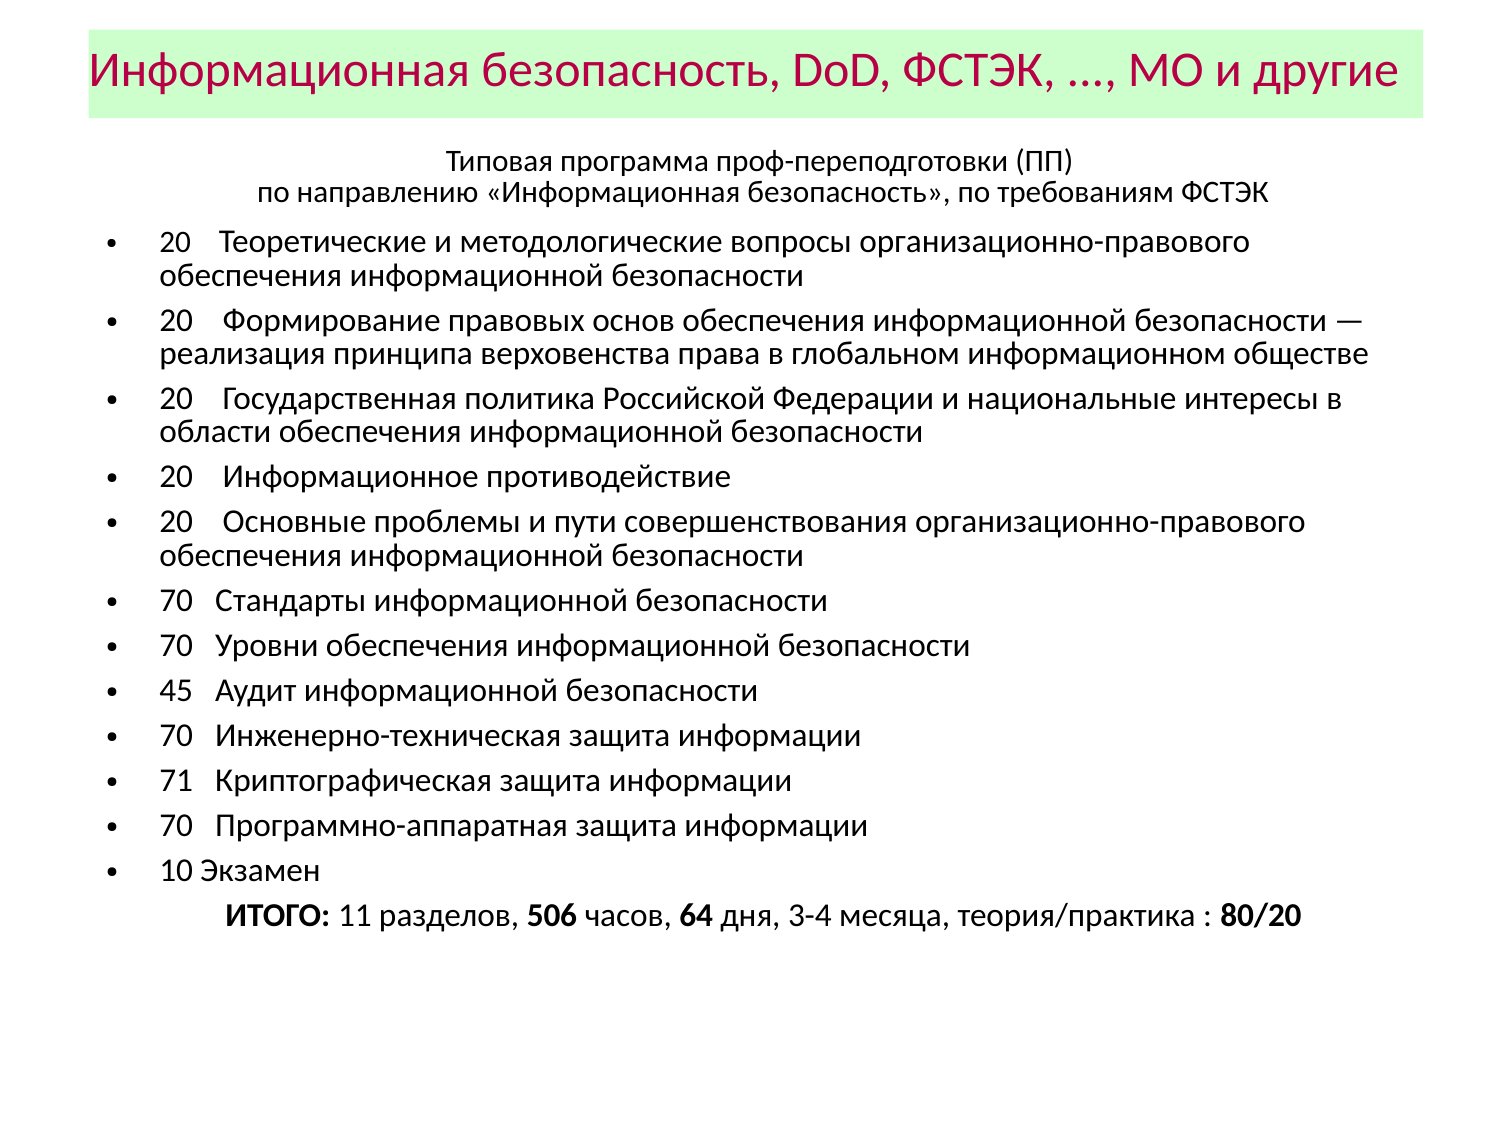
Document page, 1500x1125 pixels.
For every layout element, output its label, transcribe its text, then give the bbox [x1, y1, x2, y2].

list Типовая программа проф-переподготовки (ПП) по направлению «Информационная безопасность», по требованиям ФСТЭК 20 Теоретические и методологические вопросы организационно-правового обеспечения информационной безопасности 20 Формирование правовых основ обеспечения информационной безопасности — реализация принципа верховенства права в глобальном информационном обществе 20 Государственная политика Российской Федерации и национальные интересы в области обеспечения информационной безопасности 20 Информационное противодействие 20 Основные проблемы и пути совершенствования организационно-правового обеспечения информационной безопасности 70 Стандарты информационной безопасности 70 Уровни обеспечения информационной безопасности 45 Аудит информационной безопасности 70 Инженерно-техническая защита информации 71 Криптографическая защита информации 70 Программно-аппаратная защита информации 10 Экзамен ИТОГО: 11 разделов, 506 часов, 64 дня, 3-4 месяца, теория/практика : 80/20 [88, 147, 1439, 1113]
title Информационная безопасность, DoD, ФСТЭК, ..., МО и другие [88, 29, 1424, 119]
